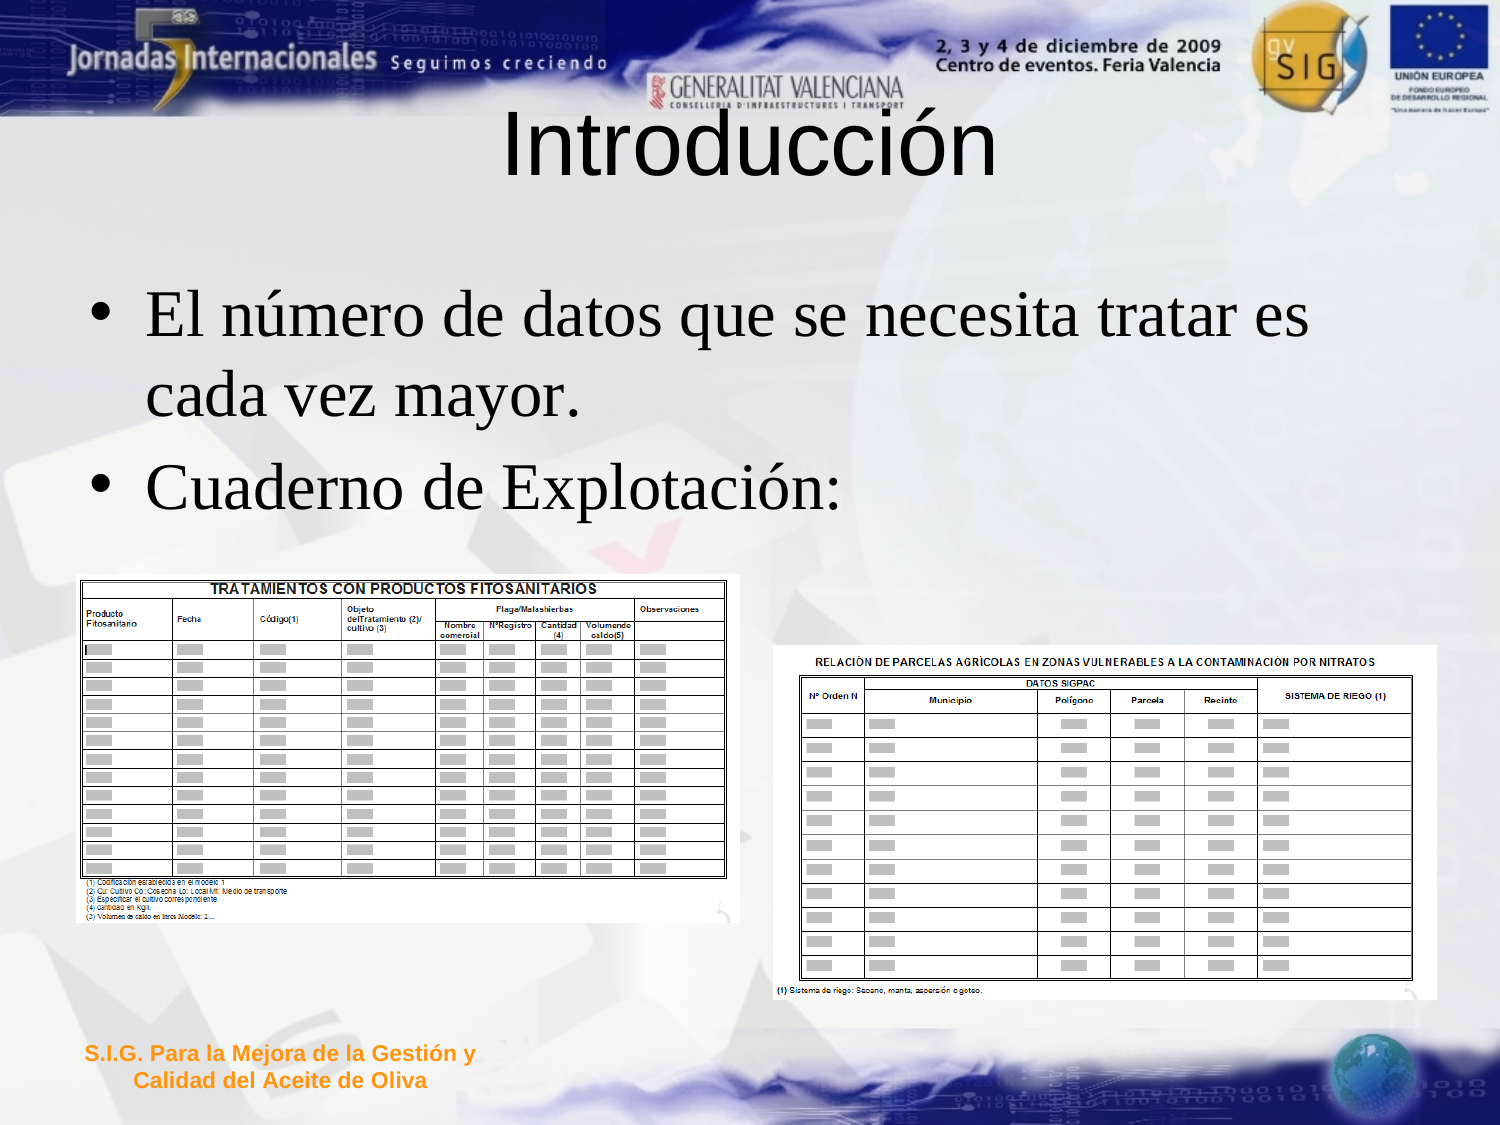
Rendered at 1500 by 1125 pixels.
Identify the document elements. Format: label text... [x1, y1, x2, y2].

title S.I.G. Para la Mejora de la Gestión y Calidad del Aceite de Oliva [59, 1003, 502, 1125]
picture [0, 0, 1500, 1125]
list El número de datos que se necesita tratar es cada vez mayor. Cuaderno de Explotación: [74, 262, 1341, 716]
title Introducción [75, 21, 1425, 257]
